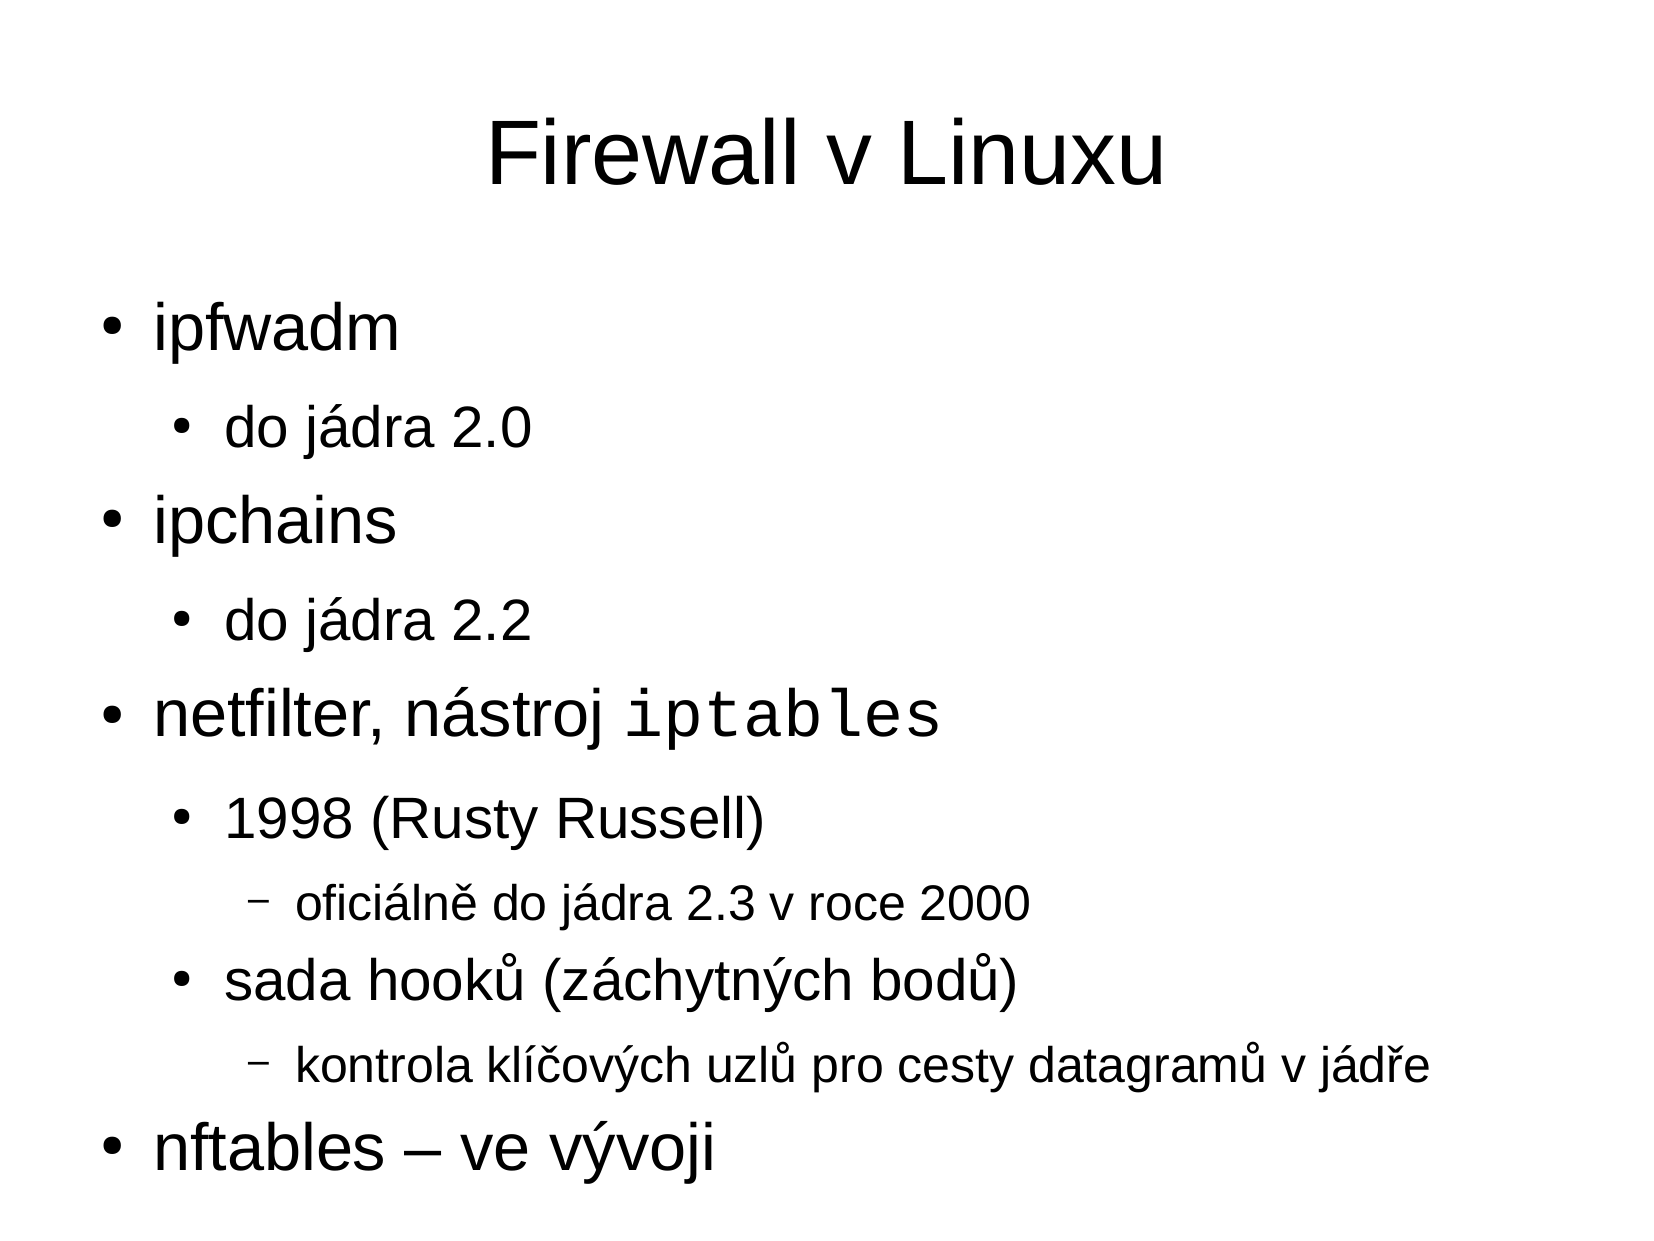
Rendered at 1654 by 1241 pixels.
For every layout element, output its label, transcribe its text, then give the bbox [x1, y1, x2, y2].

list ipfwadm do jádra 2.0 ipchains do jádra 2.2 netfilter, nástroj iptables 1998 (Rusty Russell) oficiálně do jádra 2.3 v roce 2000 sada hooků (záchytných bodů) kontrola klíčových uzlů pro cesty datagramů v jádře nftables – ve vývoji [82, 290, 1571, 1186]
title Firewall v Linuxu [82, 49, 1571, 257]
